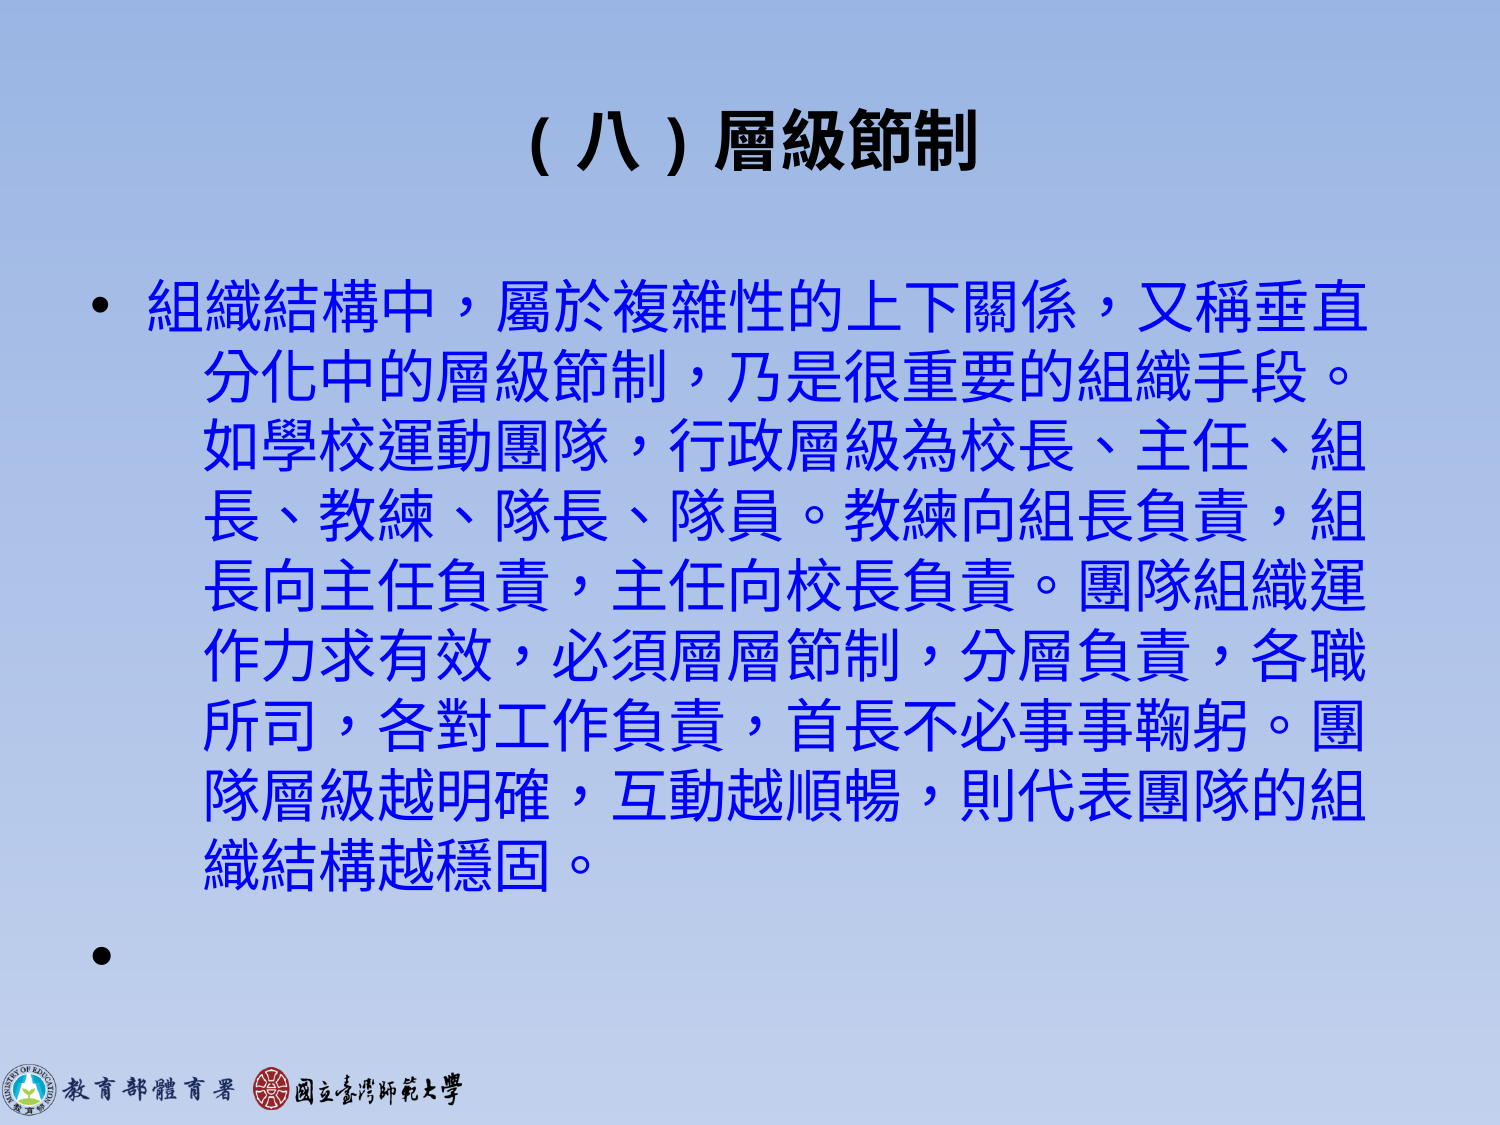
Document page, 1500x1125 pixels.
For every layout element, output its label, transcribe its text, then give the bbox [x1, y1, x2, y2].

title (八)層級節制 [75, 45, 1426, 233]
list 組織結構中，屬於複雜性的上下關係，又稱垂直分化中的層級節制，乃是很重要的組織手段。如學校運動團隊，行政層級為校長、主任、組長、教練、隊長、隊員。教練向組長負責，組長向主任負責，主任向校長負責。團隊組織運作力求有效，必須層層節制，分層負責，各職所司，各對工作負責，首長不必事事鞠躬。團隊層級越明確，互動越順暢，則代表團隊的組織結構越穩固。 [75, 262, 1426, 1005]
